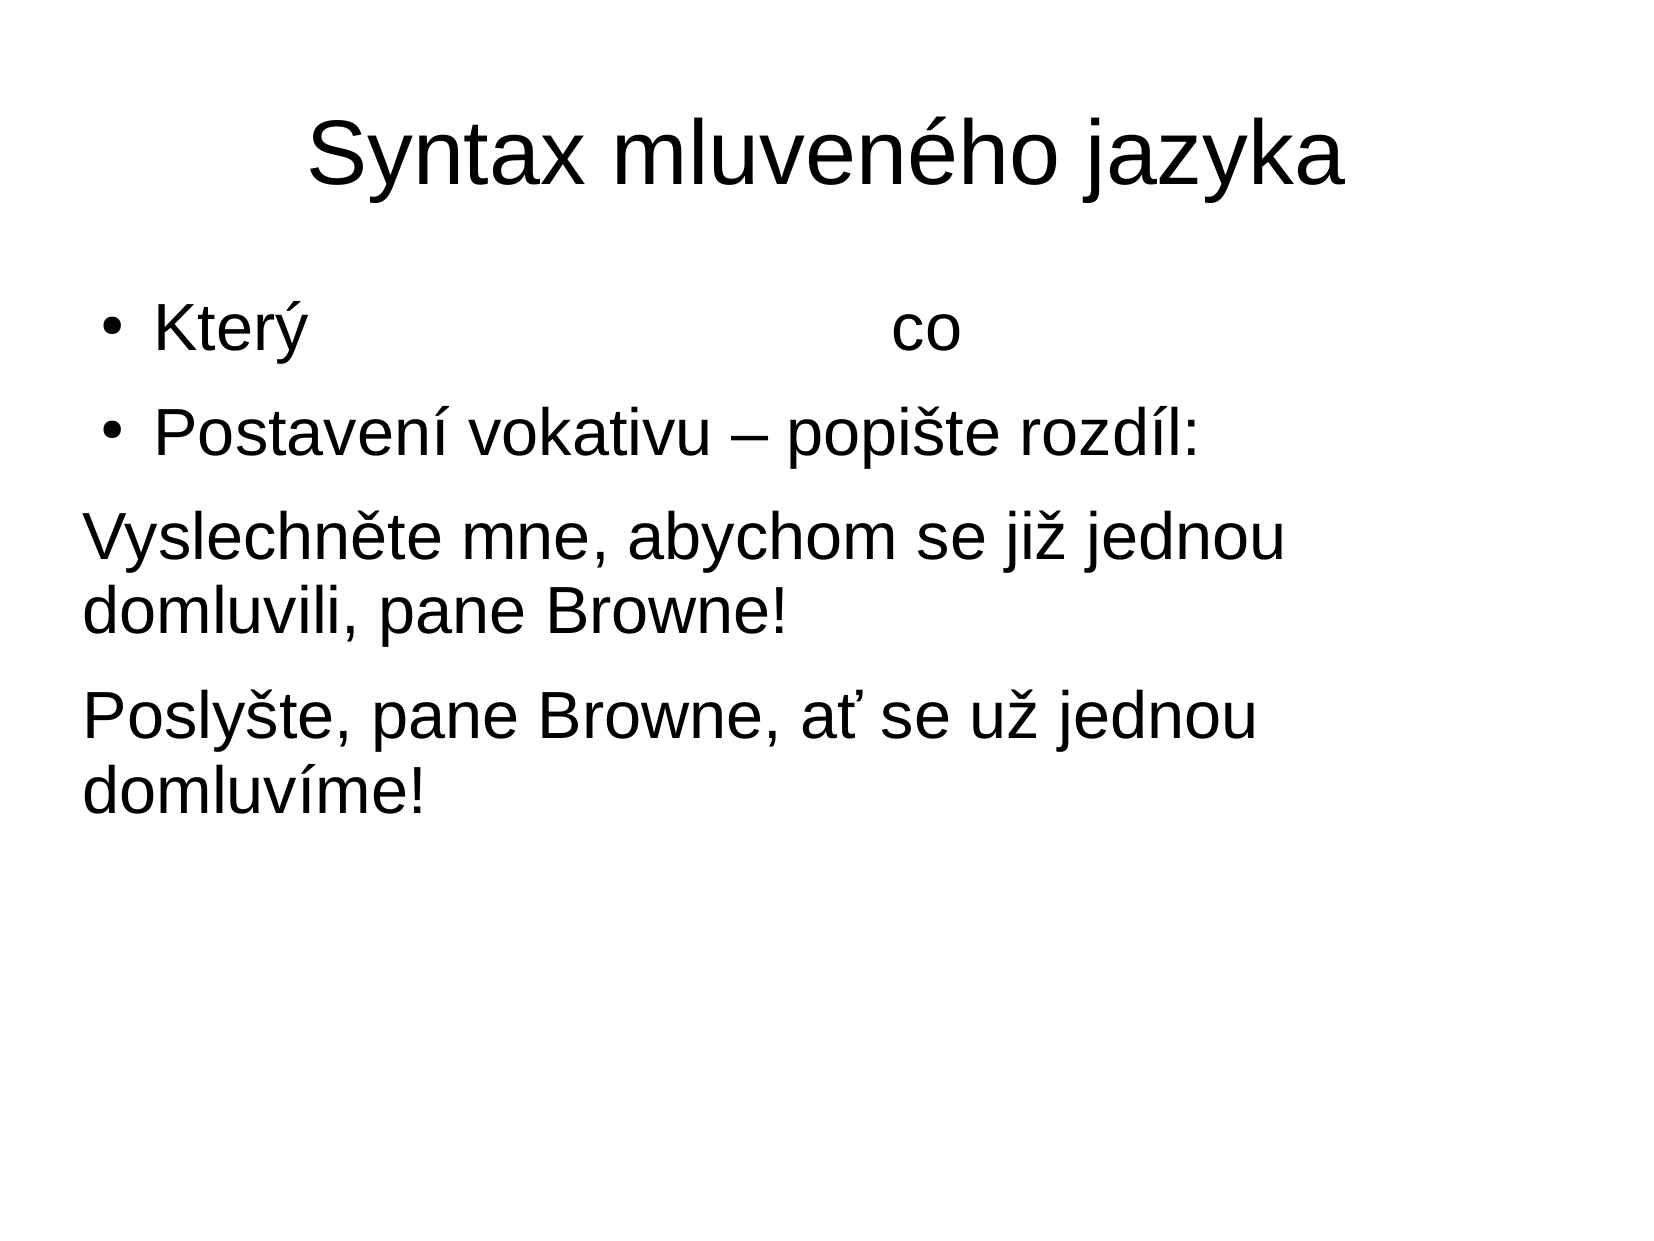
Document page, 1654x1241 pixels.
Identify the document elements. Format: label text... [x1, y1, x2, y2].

list Který co Postavení vokativu – popište rozdíl: Vyslechněte mne, abychom se již jednou domluvili, pane Browne! Poslyšte, pane Browne, ať se už jednou domluvíme! [82, 290, 1571, 1010]
title Syntax mluveného jazyka [82, 49, 1571, 257]
